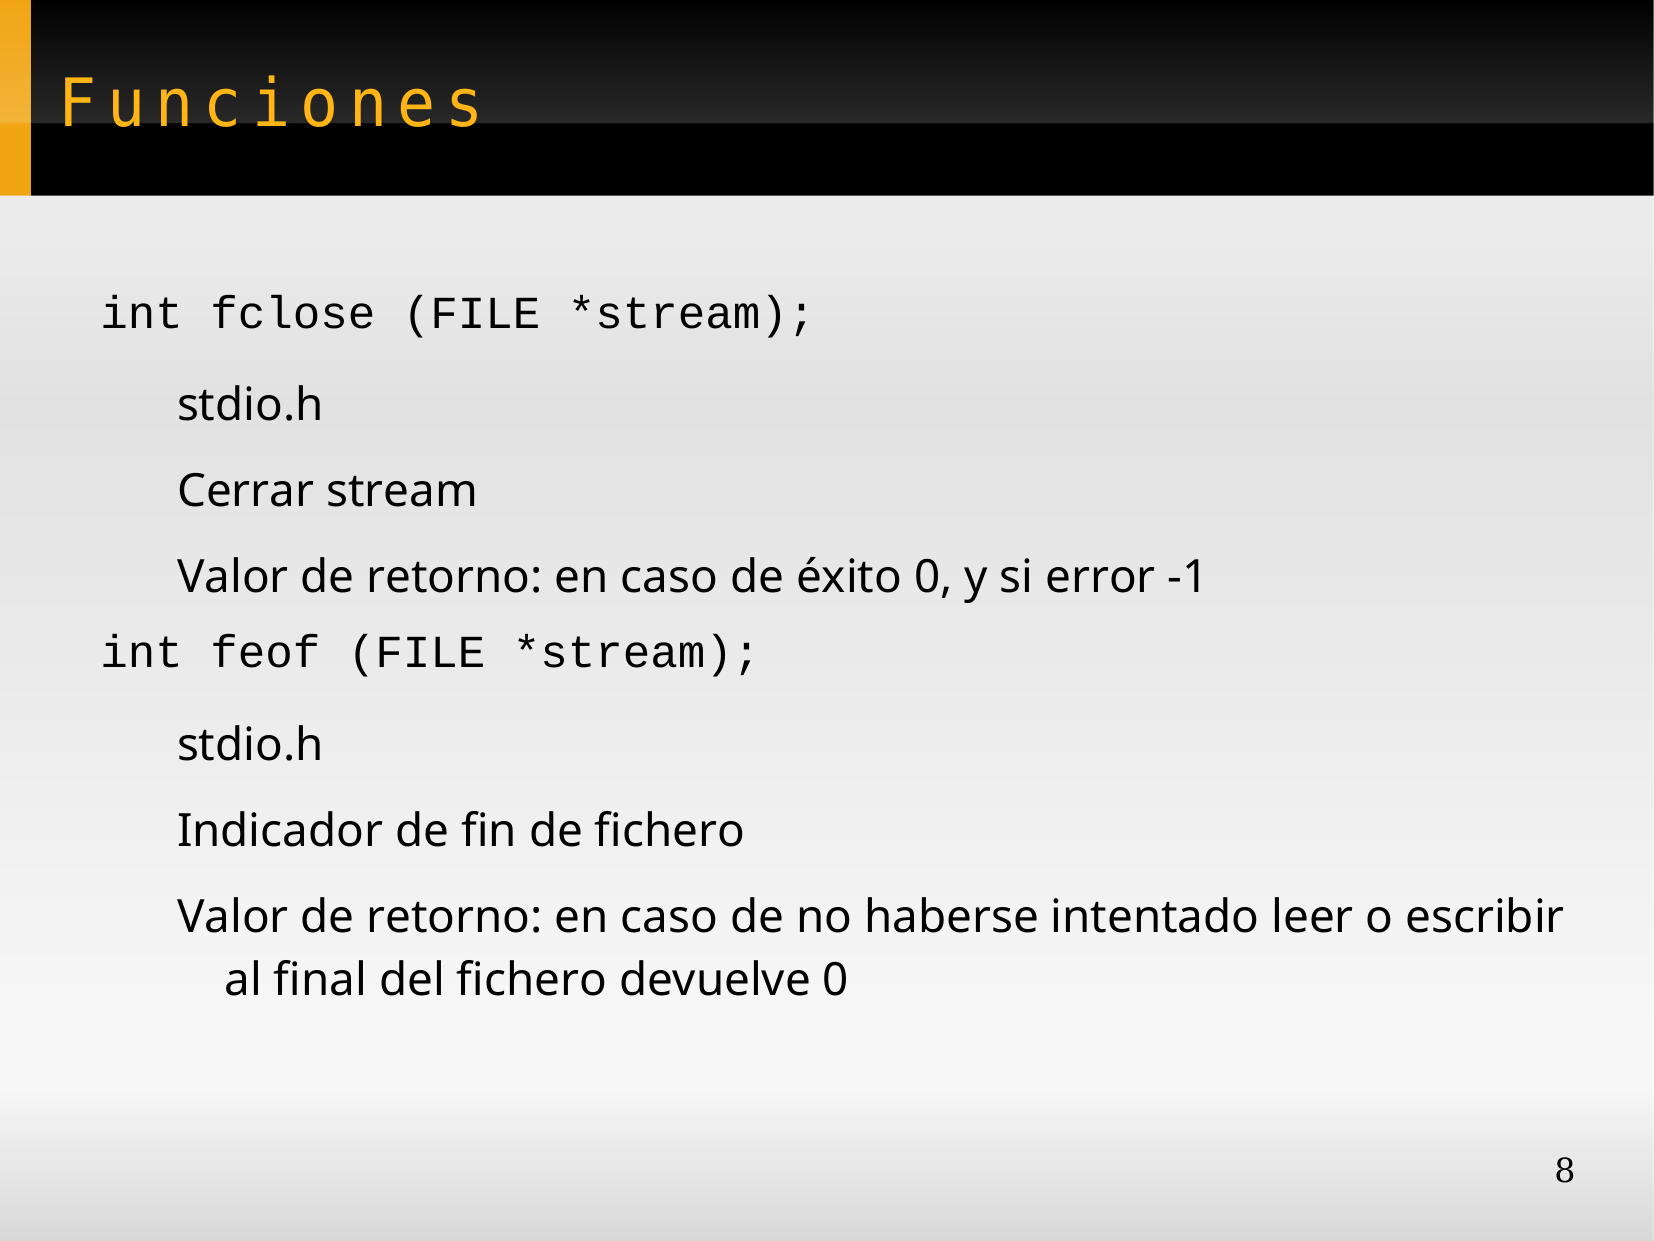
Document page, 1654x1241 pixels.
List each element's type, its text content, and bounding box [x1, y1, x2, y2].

list int fclose (FILE *stream); stdio.h Cerrar stream Valor de retorno: en caso de éxito 0, y si error -1 int feof (FILE *stream); stdio.h Indicador de fin de fichero Valor de retorno: en caso de no haberse intentado leer o escribir al final del fichero devuelve 0 [82, 290, 1571, 958]
picture [0, 0, 1654, 1241]
title Funciones [59, 29, 1506, 178]
